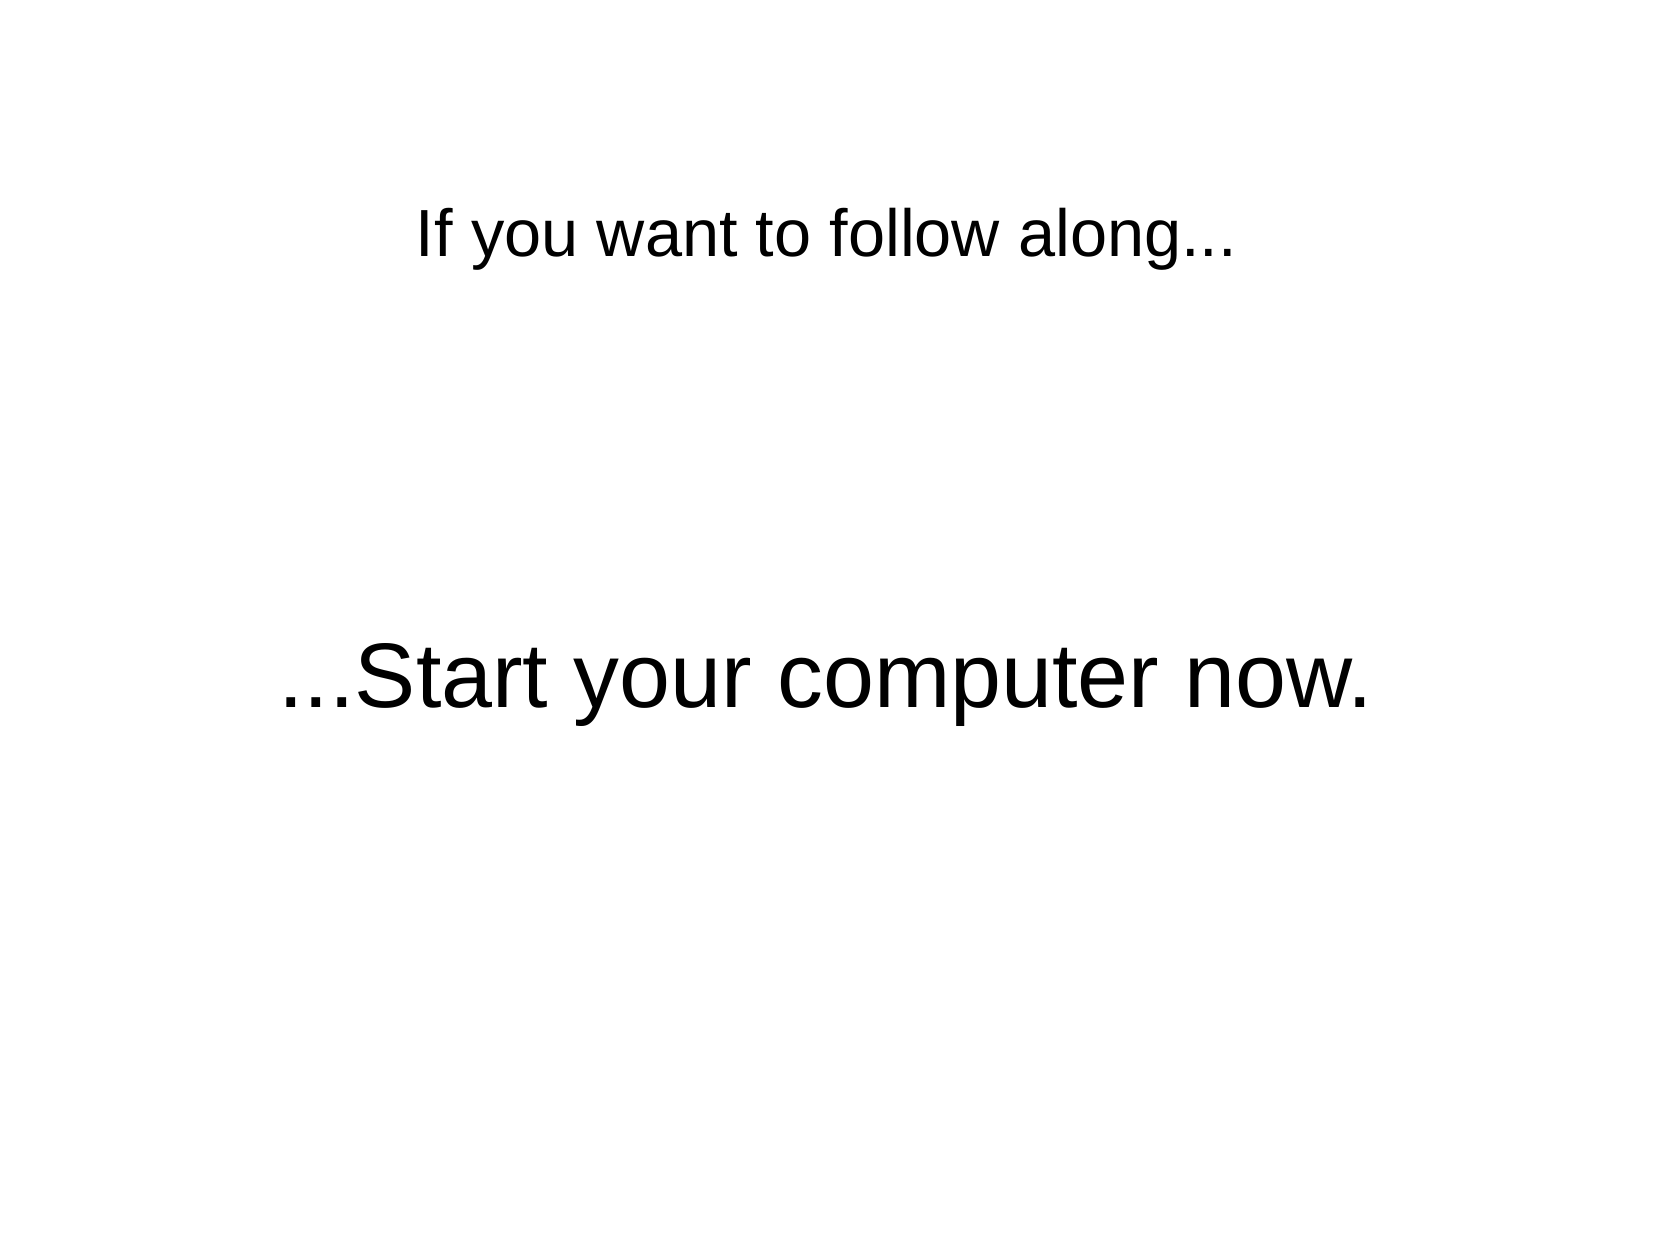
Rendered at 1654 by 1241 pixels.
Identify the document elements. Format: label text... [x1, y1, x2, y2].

title ...Start your computer now. [82, 572, 1571, 780]
subtitle If you want to follow along... [82, 159, 1571, 308]
